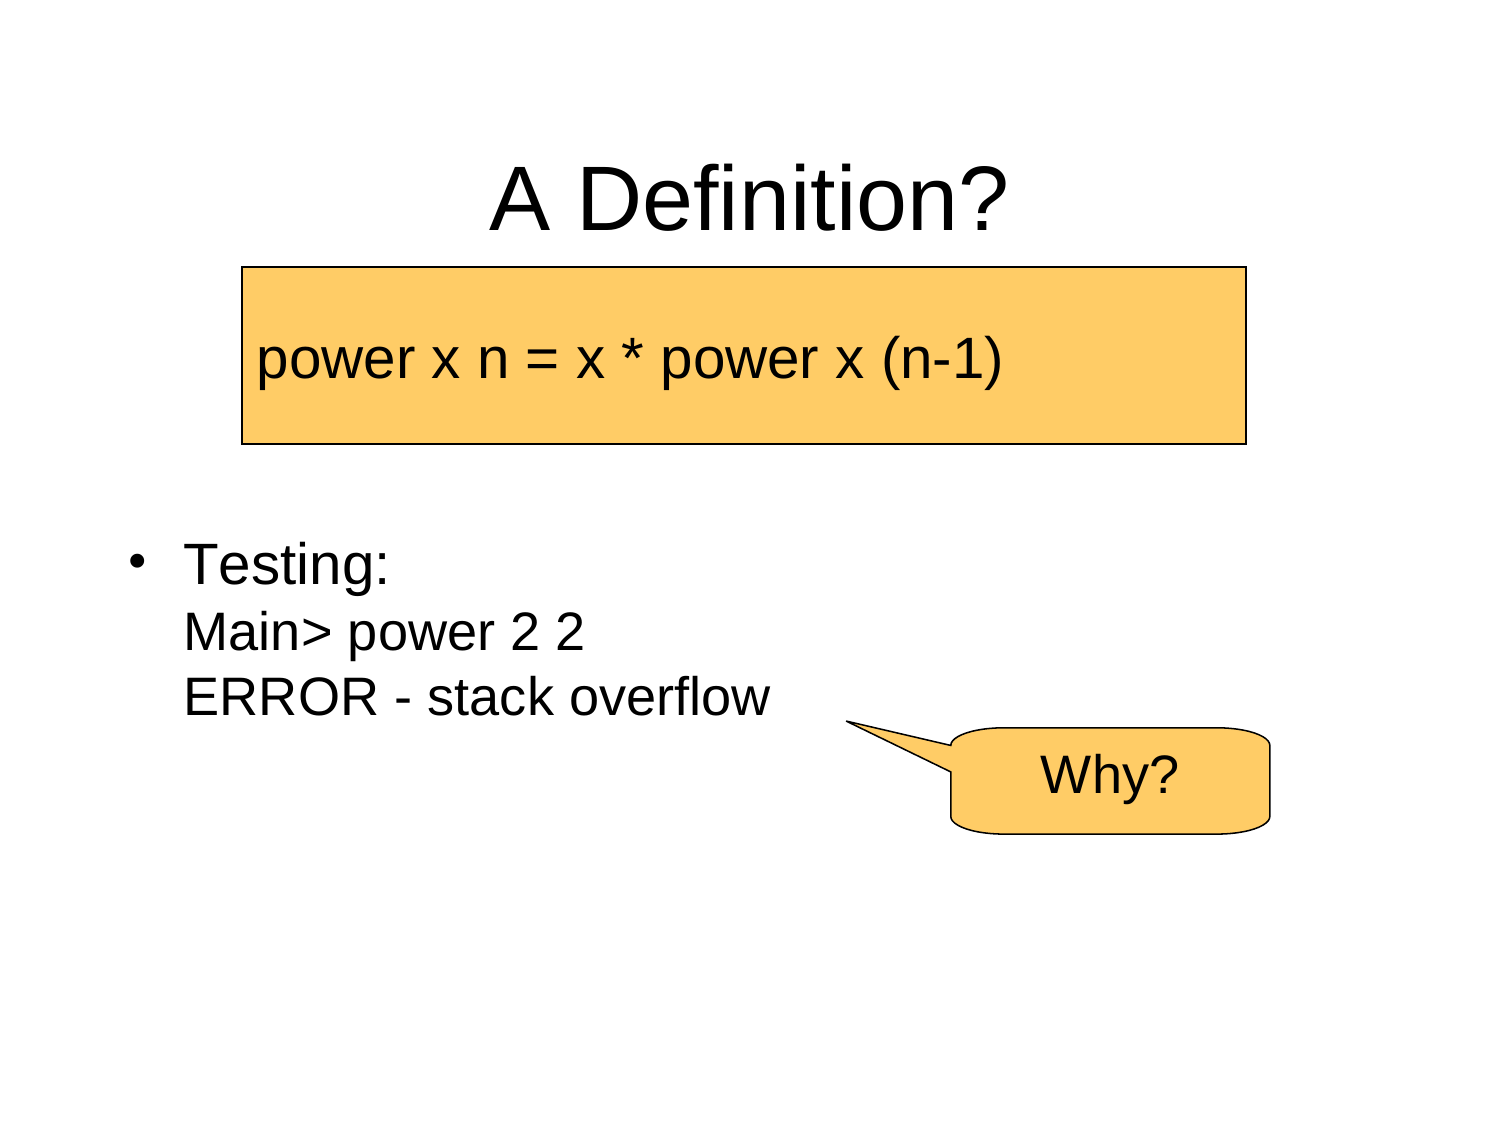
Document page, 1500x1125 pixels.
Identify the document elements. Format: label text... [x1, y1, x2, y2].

text_box power x n = x * power x (n-1) [242, 267, 1247, 445]
list Testing: Main> power 2 2 ERROR - stack overflow [112, 324, 1388, 1000]
title A Definition? [112, 99, 1388, 288]
text_box Why? [846, 721, 1270, 835]
